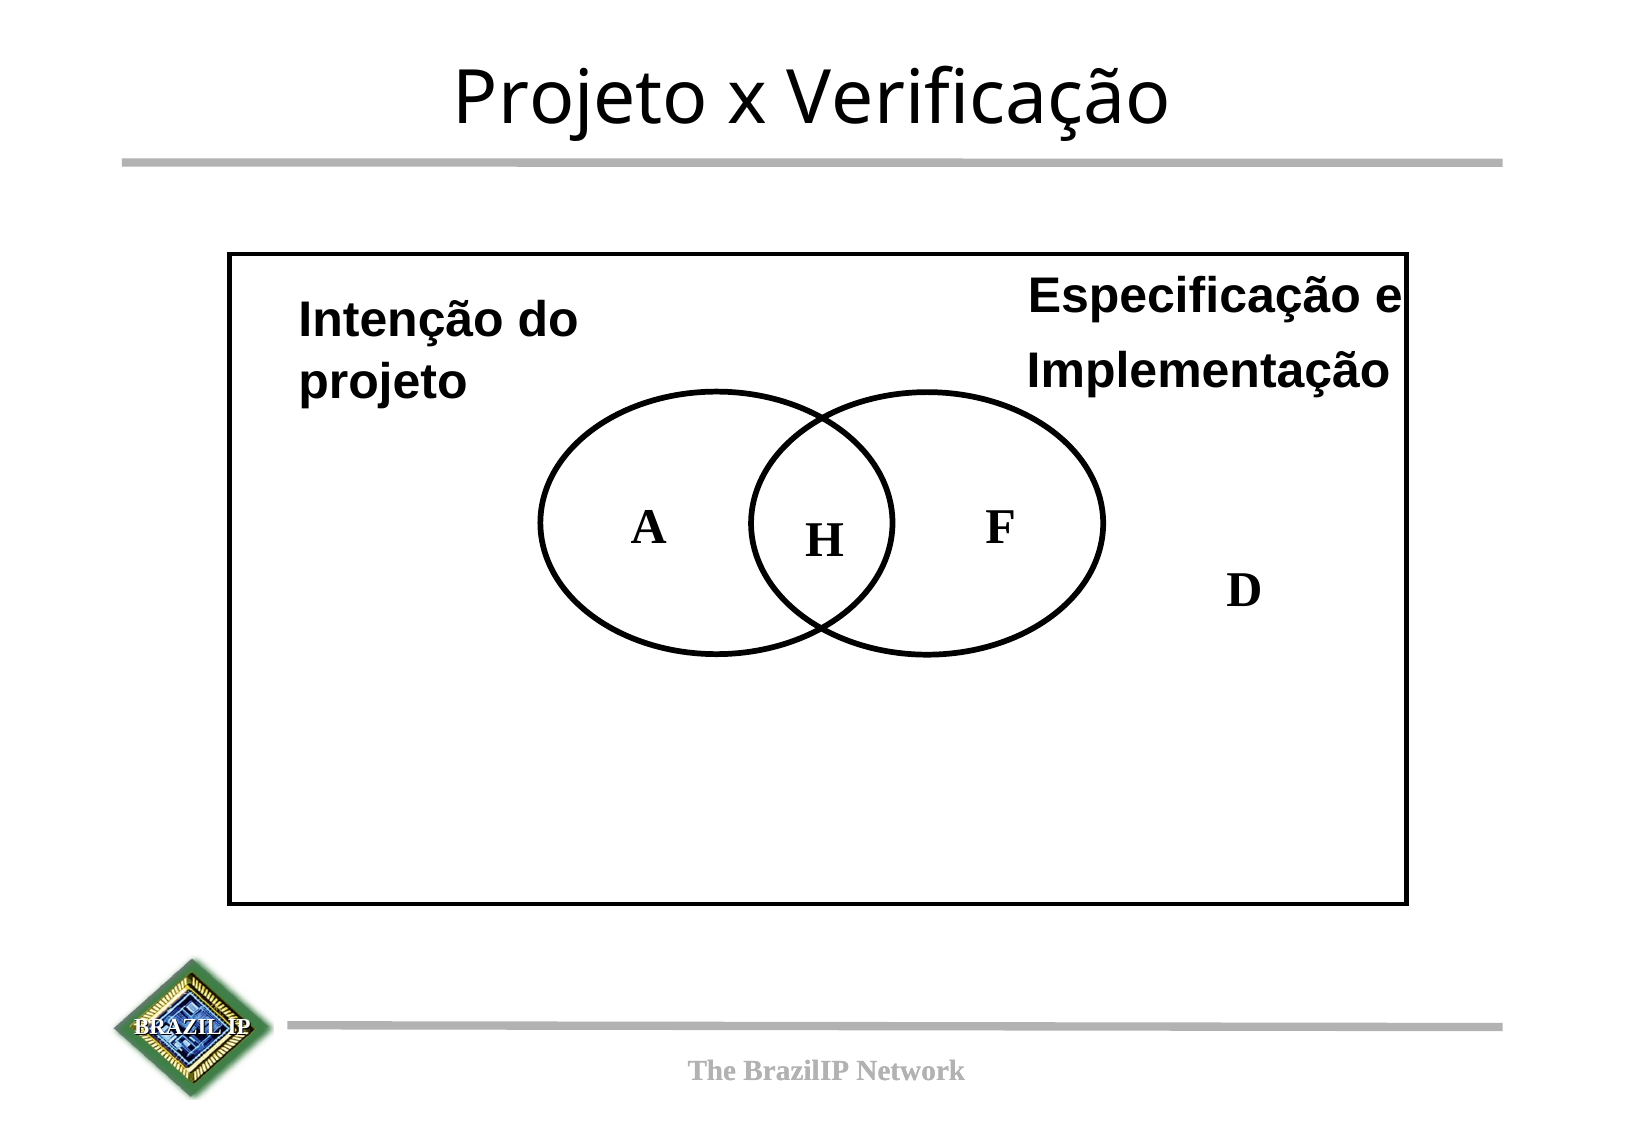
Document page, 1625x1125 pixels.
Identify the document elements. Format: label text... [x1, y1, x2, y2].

text_box A [615, 491, 682, 563]
text_box Implementação [1011, 334, 1406, 407]
text_box [229, 254, 1407, 905]
text_box D [1211, 554, 1278, 626]
title Projeto x Verificação [121, 41, 1503, 147]
text_box H [790, 504, 860, 576]
picture [108, 953, 274, 1100]
text_box F [970, 491, 1031, 563]
text_box Especificação e [1013, 259, 1418, 332]
text_box Intenção do projeto [283, 304, 608, 413]
